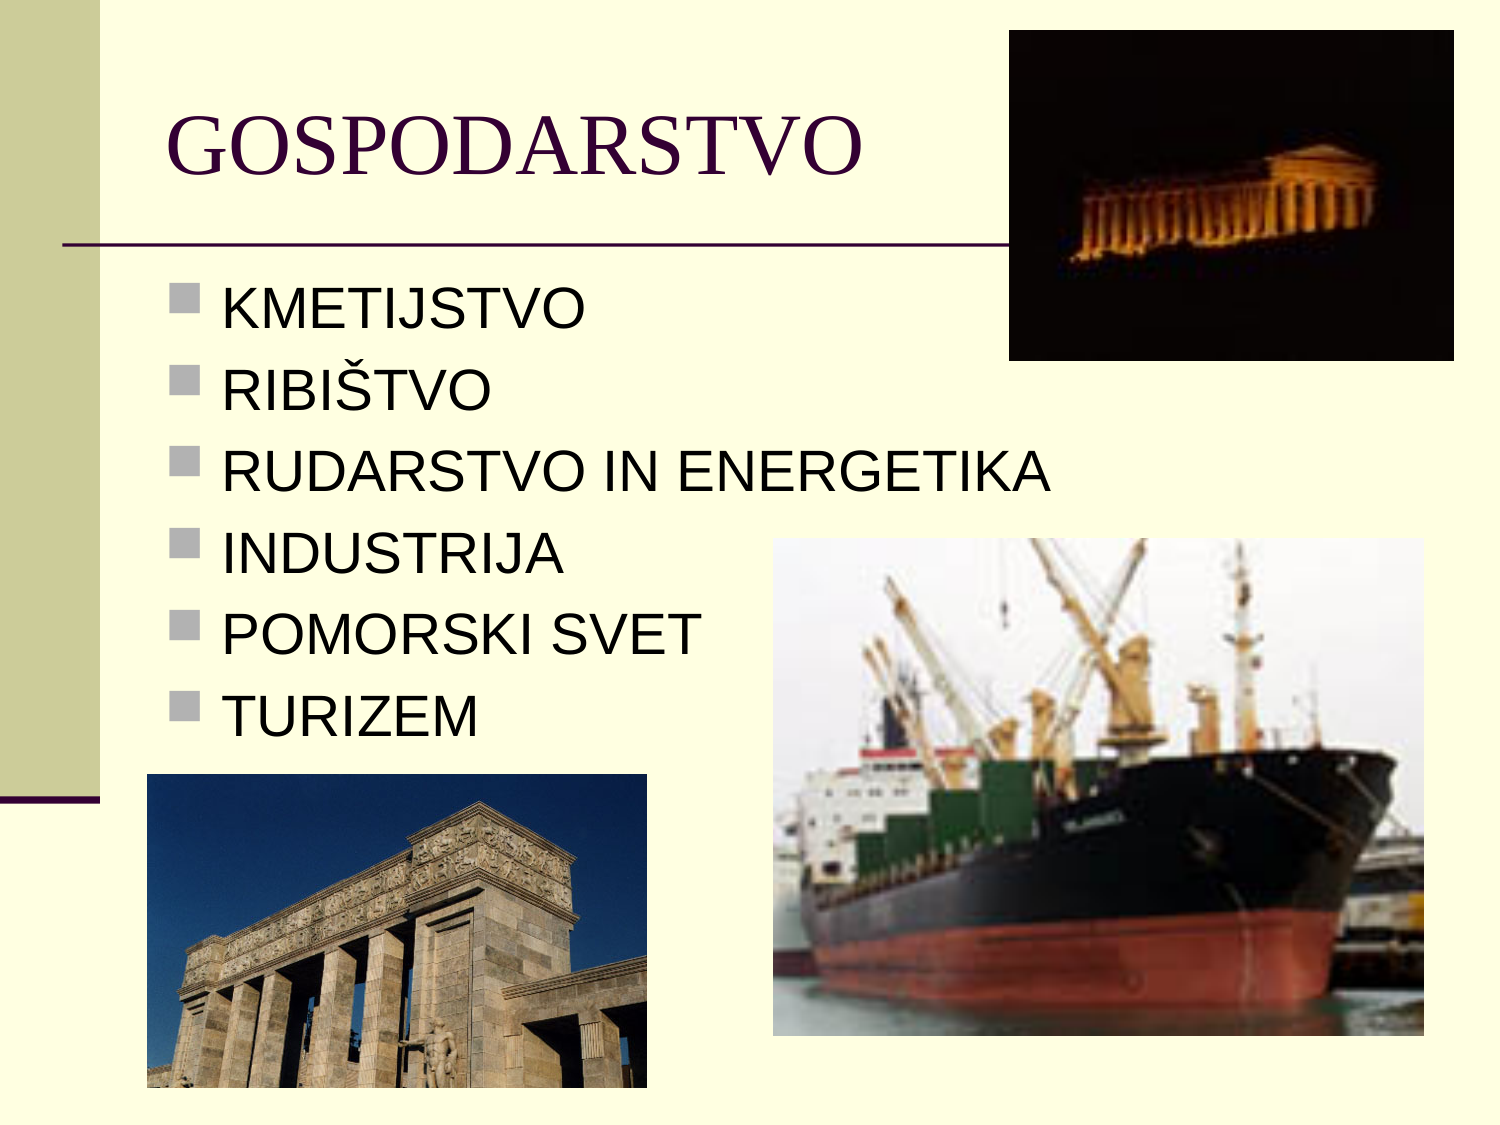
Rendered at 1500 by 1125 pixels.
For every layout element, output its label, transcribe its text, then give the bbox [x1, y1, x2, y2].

title GOSPODARSTVO [150, 45, 1009, 234]
picture [773, 538, 1424, 1036]
list KMETIJSTVO RIBIŠTVO RUDARSTVO IN ENERGETIKA INDUSTRIJA POMORSKI SVET TURIZEM [150, 262, 1425, 1006]
picture [1009, 30, 1454, 361]
picture [147, 774, 647, 1088]
